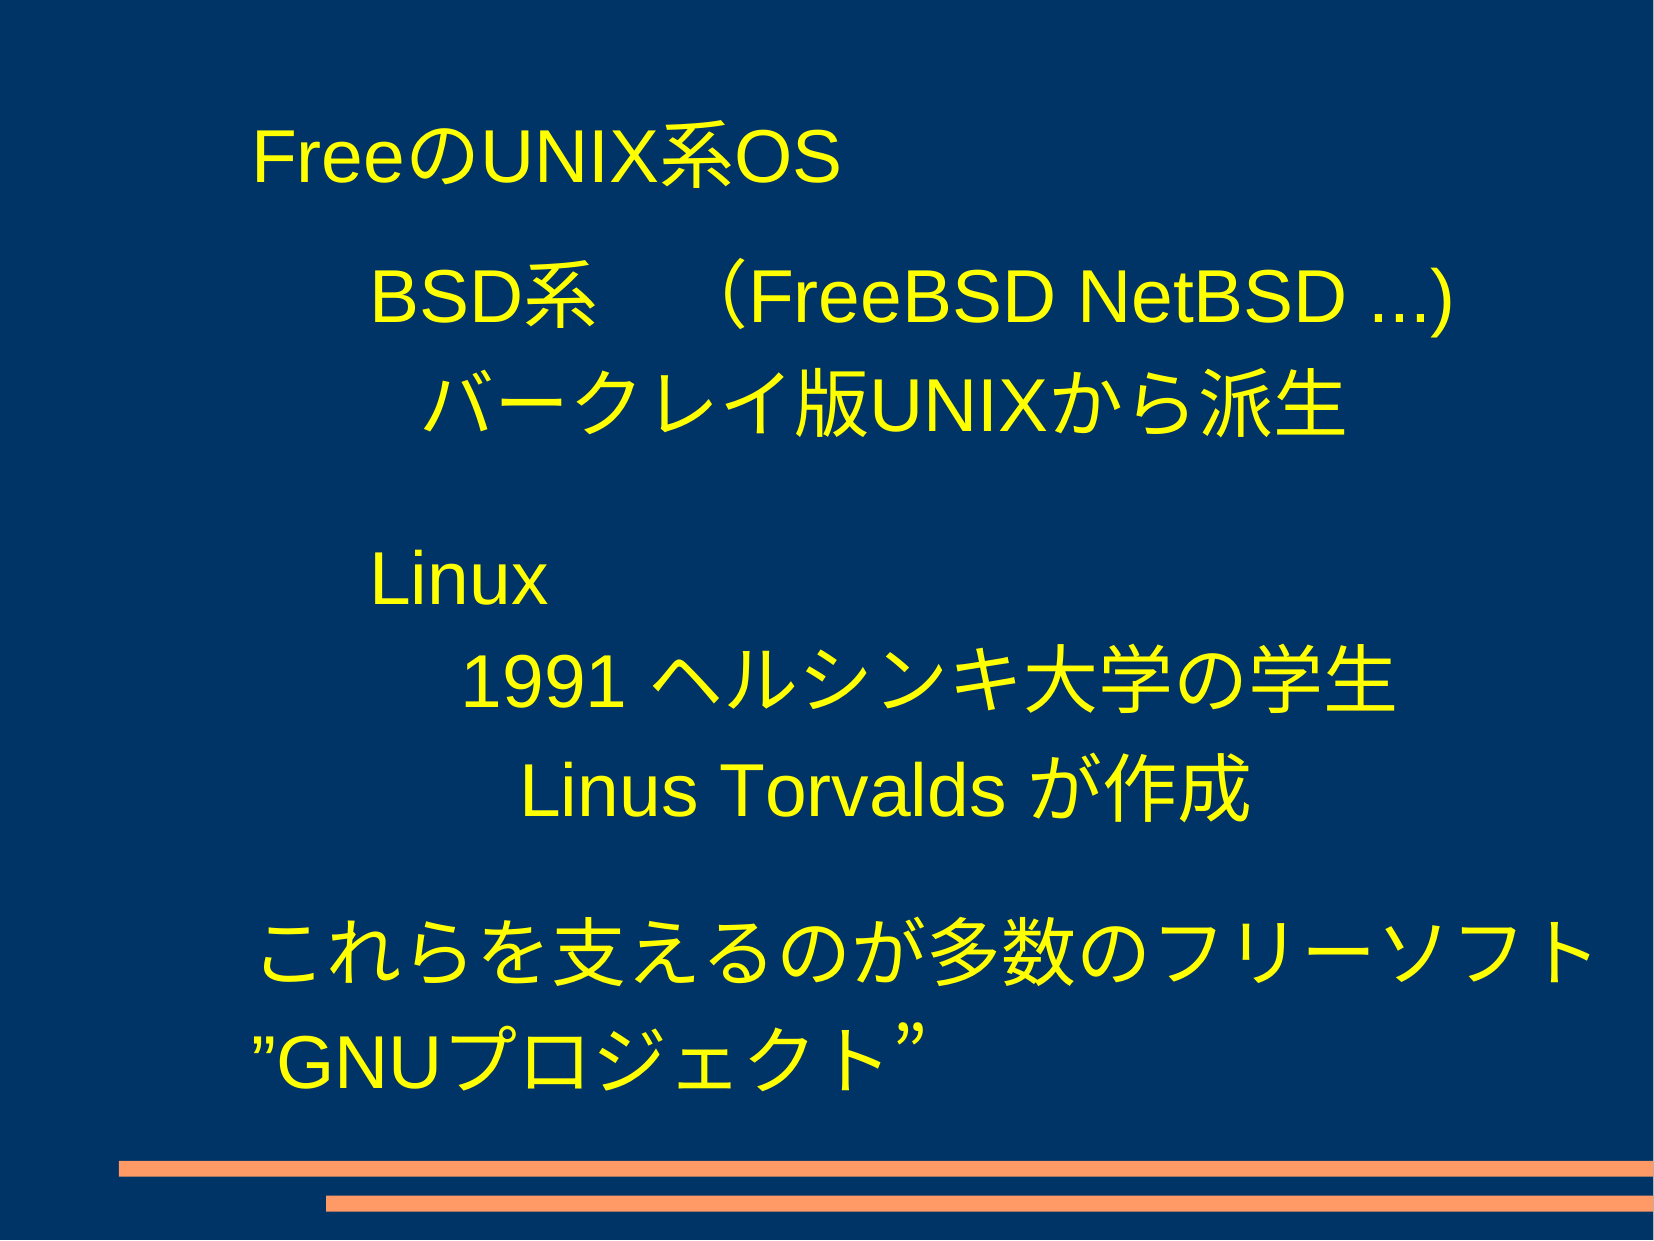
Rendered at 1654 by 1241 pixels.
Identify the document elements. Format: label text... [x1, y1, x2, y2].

text_box これらを支えるのが多数のフリーソフト ”GNUプロジェクト” [236, 885, 1466, 1060]
text_box FreeのUNIX系OS [236, 88, 858, 188]
text_box BSD系 （FreeBSD NetBSD ...) バークレイ版UNIXから派生 Linux 1991 ヘルシンキ大学の学生 Linus Torvalds が作成 [354, 228, 1409, 748]
